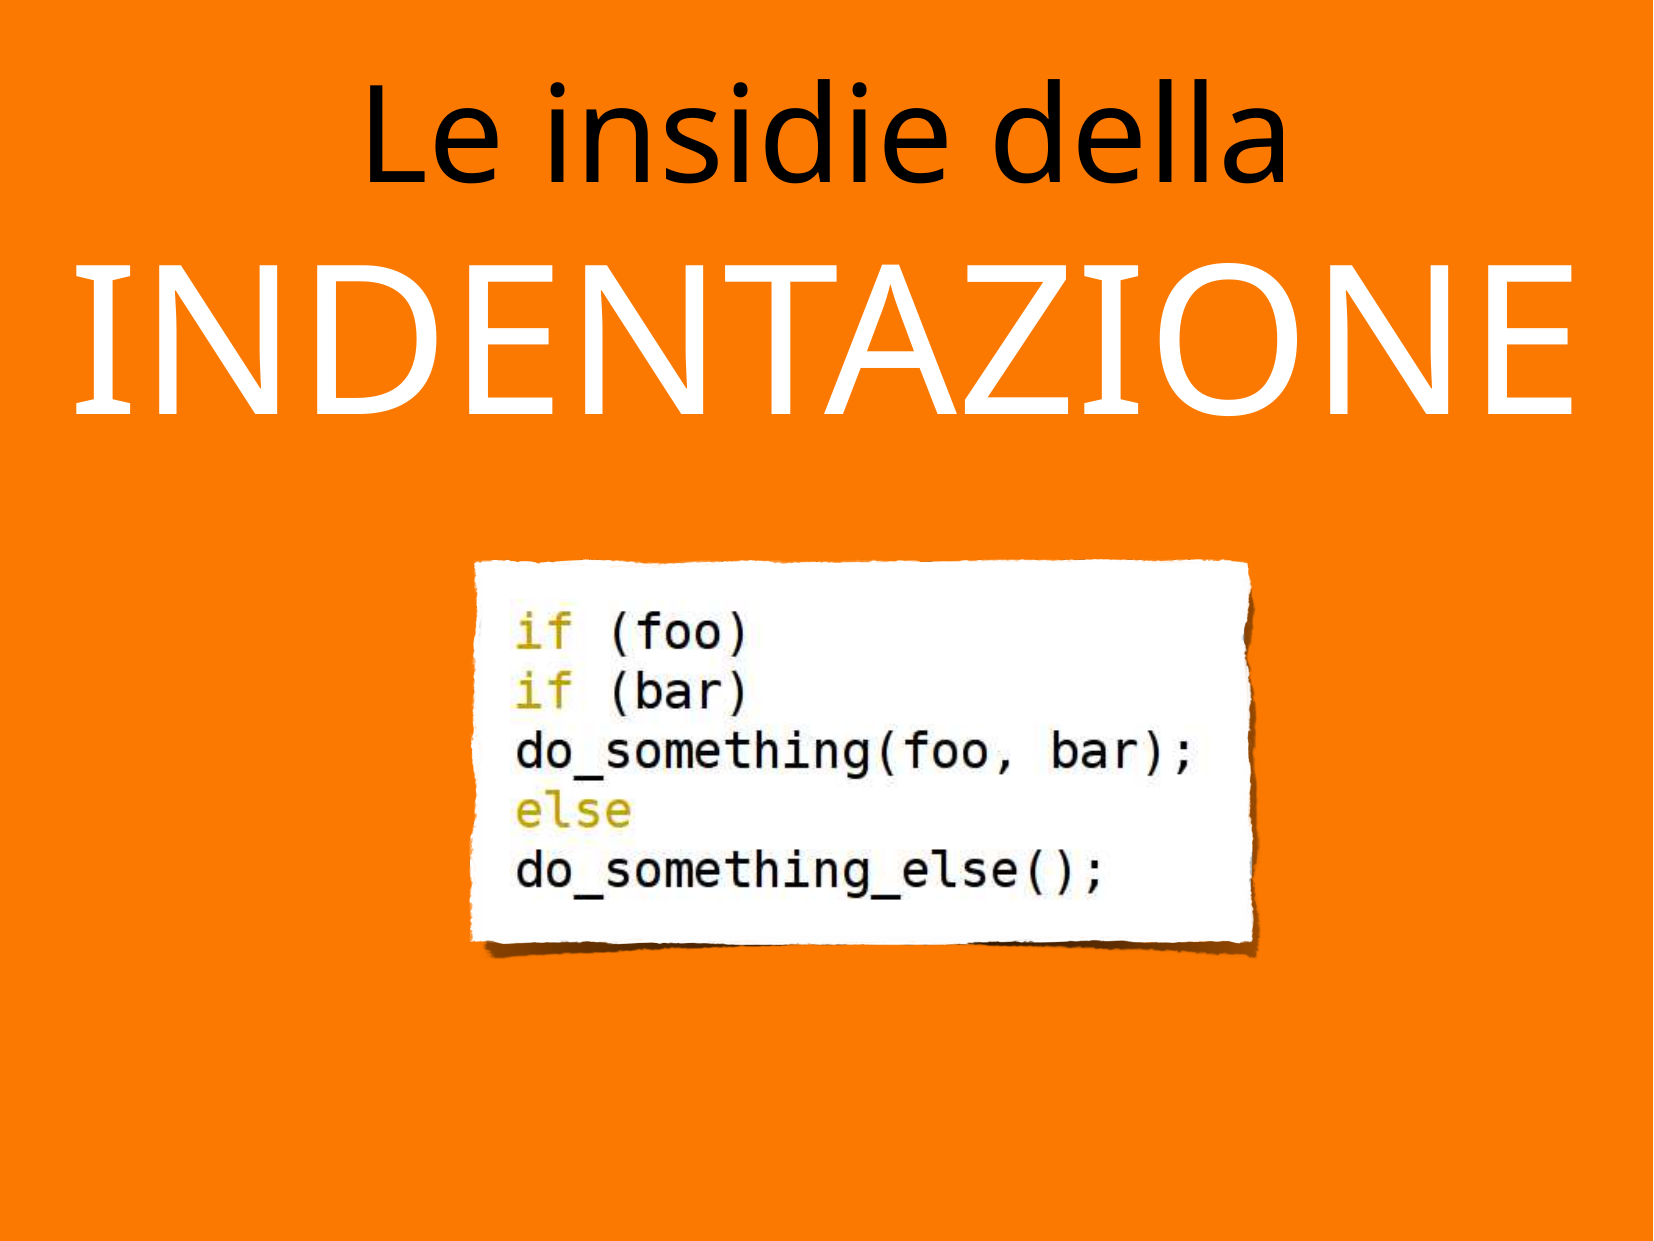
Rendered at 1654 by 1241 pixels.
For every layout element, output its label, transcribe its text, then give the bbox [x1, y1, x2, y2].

text_box INDENTAZIONE [0, 185, 1653, 451]
title Le insidie della [0, 45, 1653, 185]
picture [465, 554, 1261, 961]
